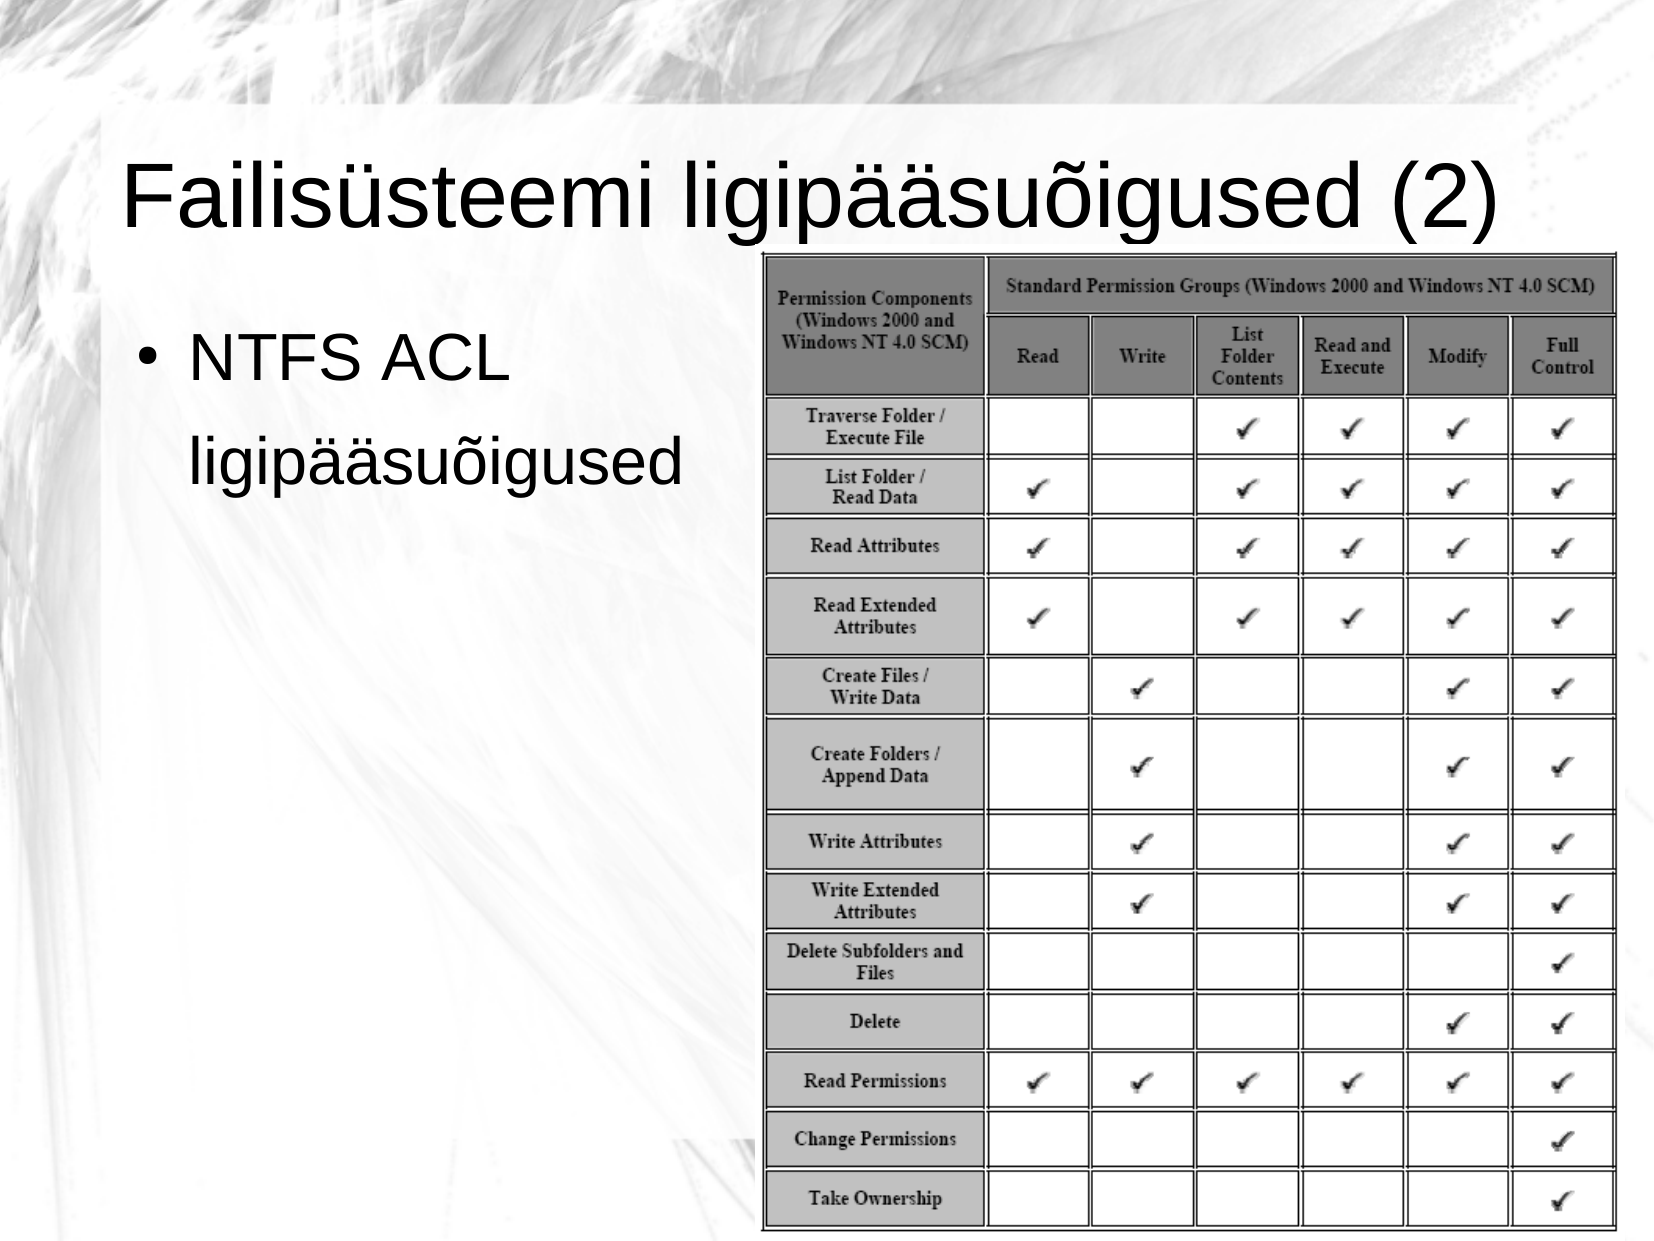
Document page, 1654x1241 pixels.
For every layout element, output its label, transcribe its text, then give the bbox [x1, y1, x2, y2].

title Failisüsteemi ligipääsuõigused (2) [118, 112, 1506, 281]
picture [0, 0, 1654, 1241]
list NTFS ACL ligipääsuõigused [118, 319, 755, 945]
